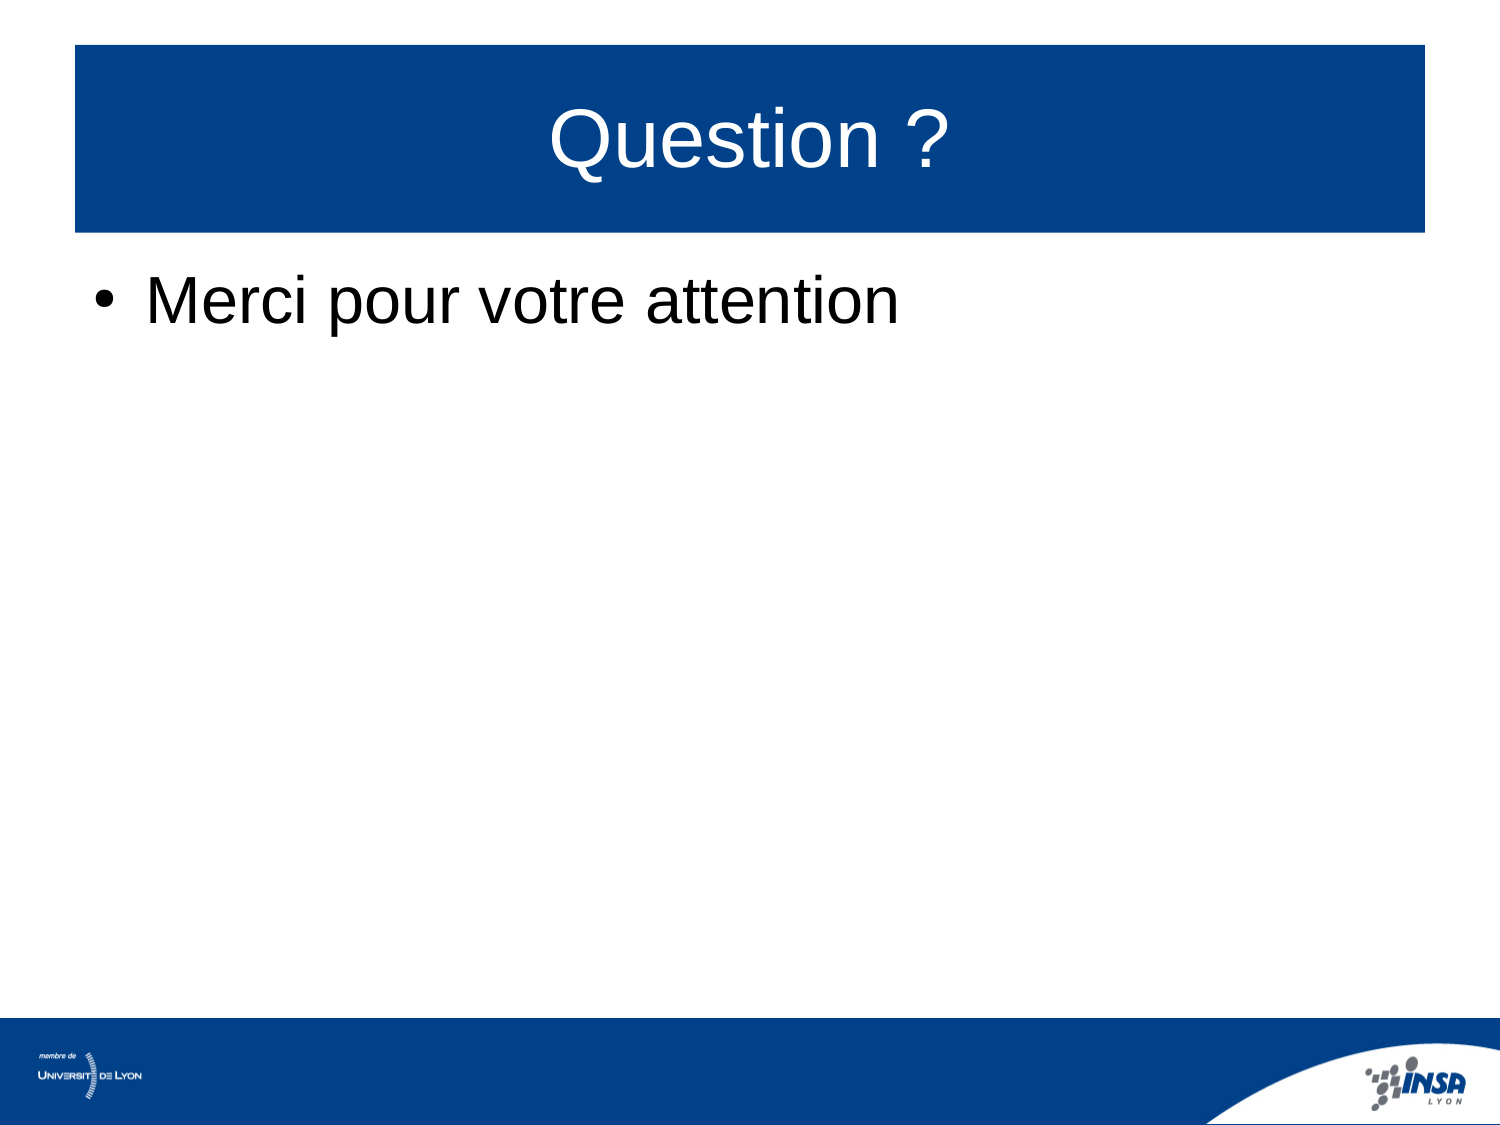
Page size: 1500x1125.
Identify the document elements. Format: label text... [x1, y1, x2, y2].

title Question ? [75, 44, 1425, 233]
list Merci pour votre attention [75, 263, 1426, 916]
text_box [0, 1018, 1500, 1125]
